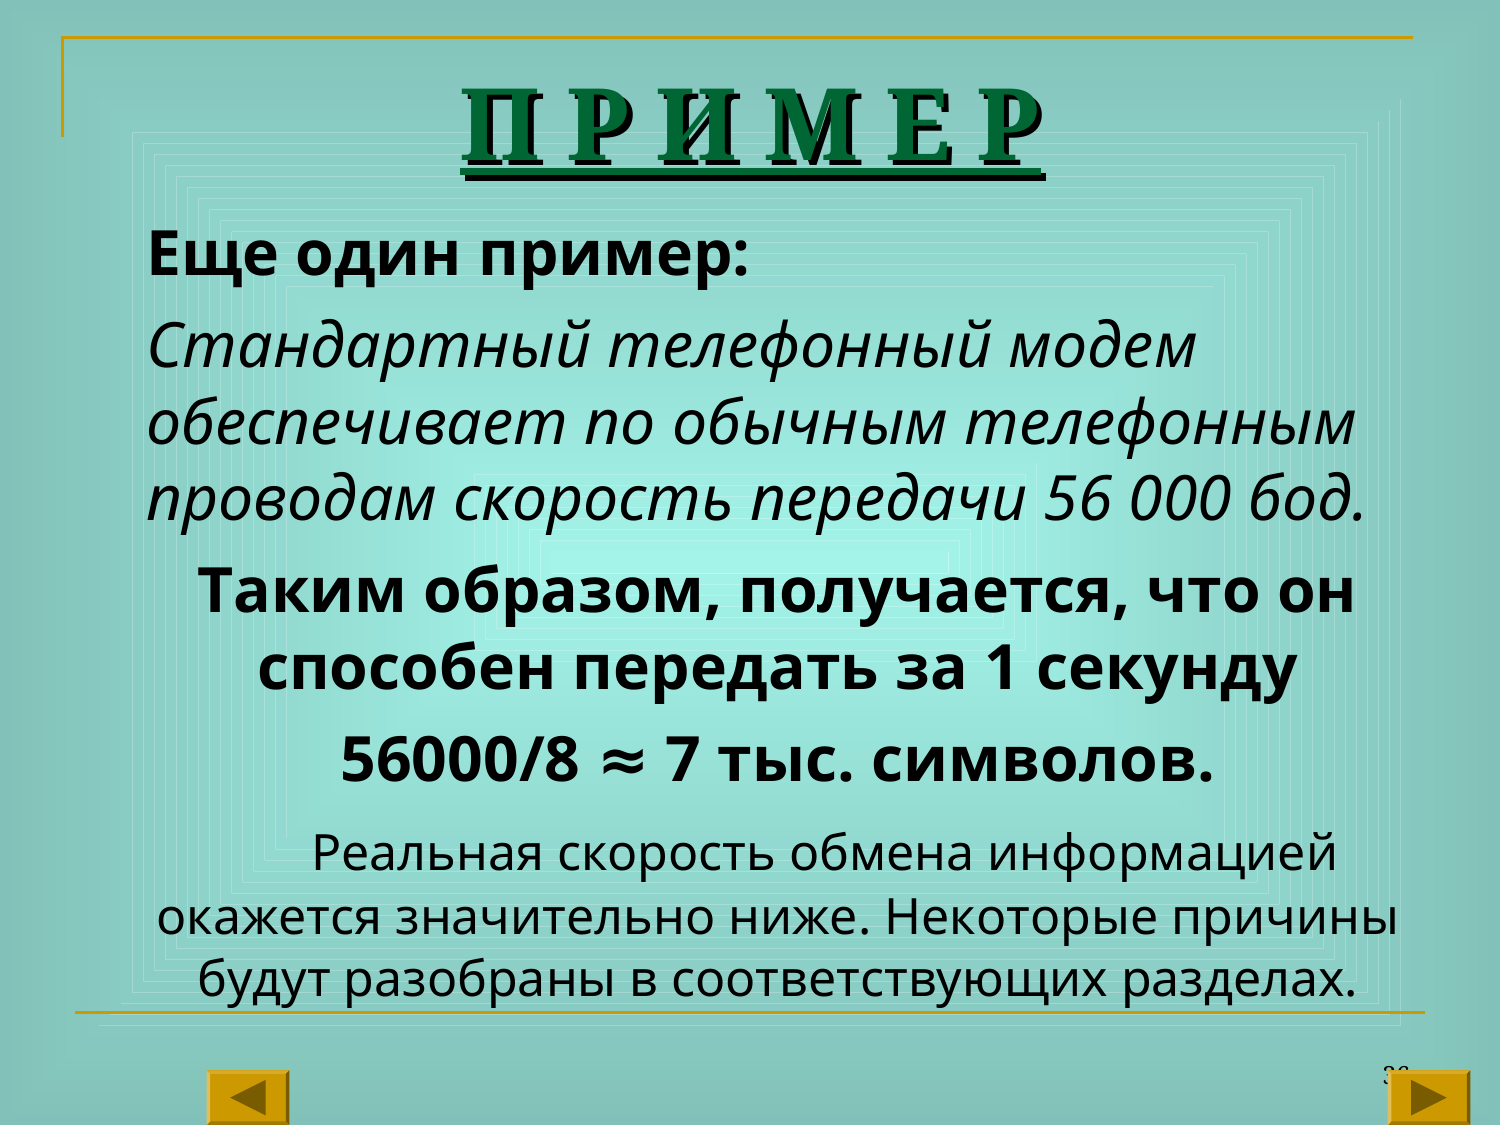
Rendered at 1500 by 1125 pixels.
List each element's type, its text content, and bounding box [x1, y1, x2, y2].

text_box [208, 1070, 290, 1125]
list Еще один пример: Стандартный телефонный модем обеспечивает по обычным телефонным проводам скорость передачи 56 000 бод. Таким образом, получается, что он способен передать за 1 секунду 56000/8 ≈ 7 тыс. символов. Реальная скорость обмена информацией окажется значительно ниже. Некоторые причины будут разобраны в соответствующих разделах. [75, 206, 1426, 1053]
text_box [1389, 1070, 1471, 1125]
title П Р И М Е Р [75, 45, 1426, 206]
